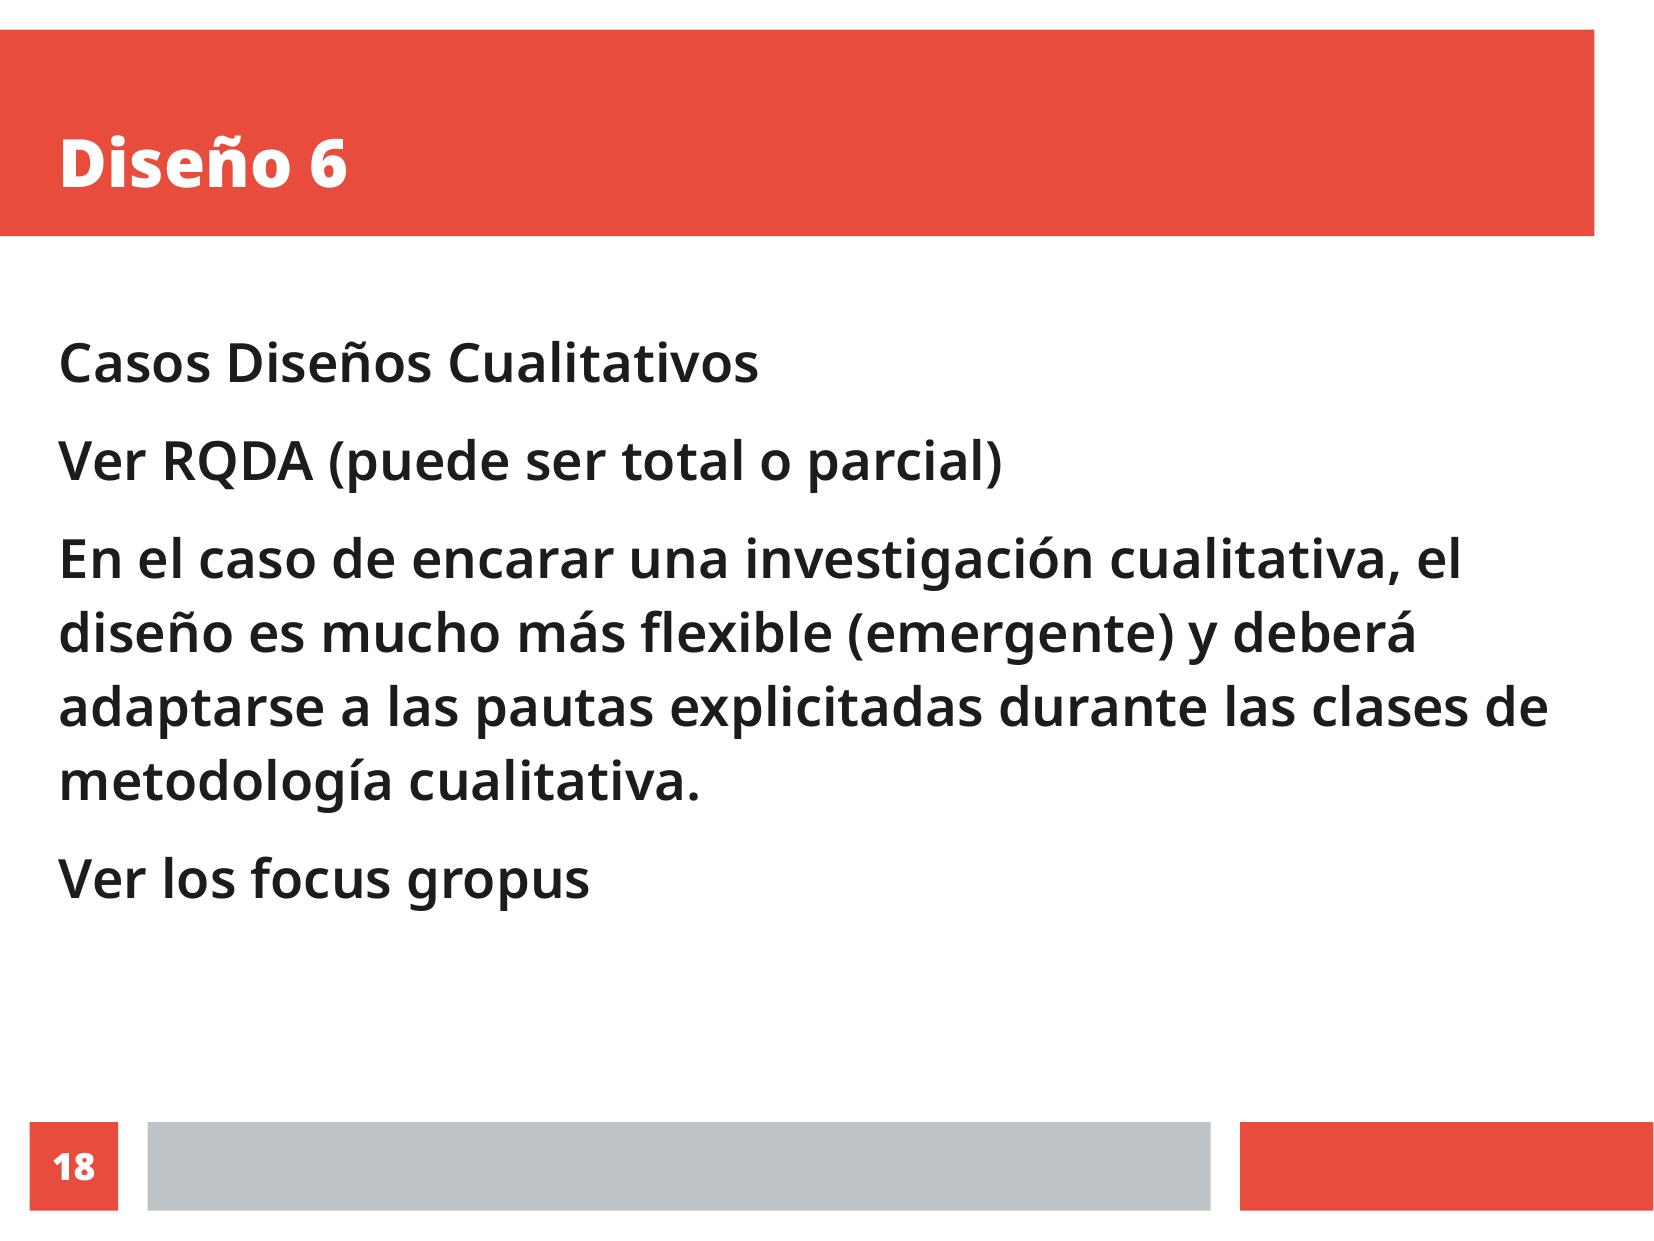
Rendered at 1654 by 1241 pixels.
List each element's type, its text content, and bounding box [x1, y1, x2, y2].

list Casos Diseños Cualitativos Ver RQDA (puede ser total o parcial) En el caso de encarar una investigación cualitativa, el diseño es mucho más flexible (emergente) y deberá adaptarse a las pautas explicitadas durante las clases de metodología cualitativa. Ver los focus gropus [59, 324, 1565, 1093]
title Diseño 6 [59, 59, 1595, 207]
